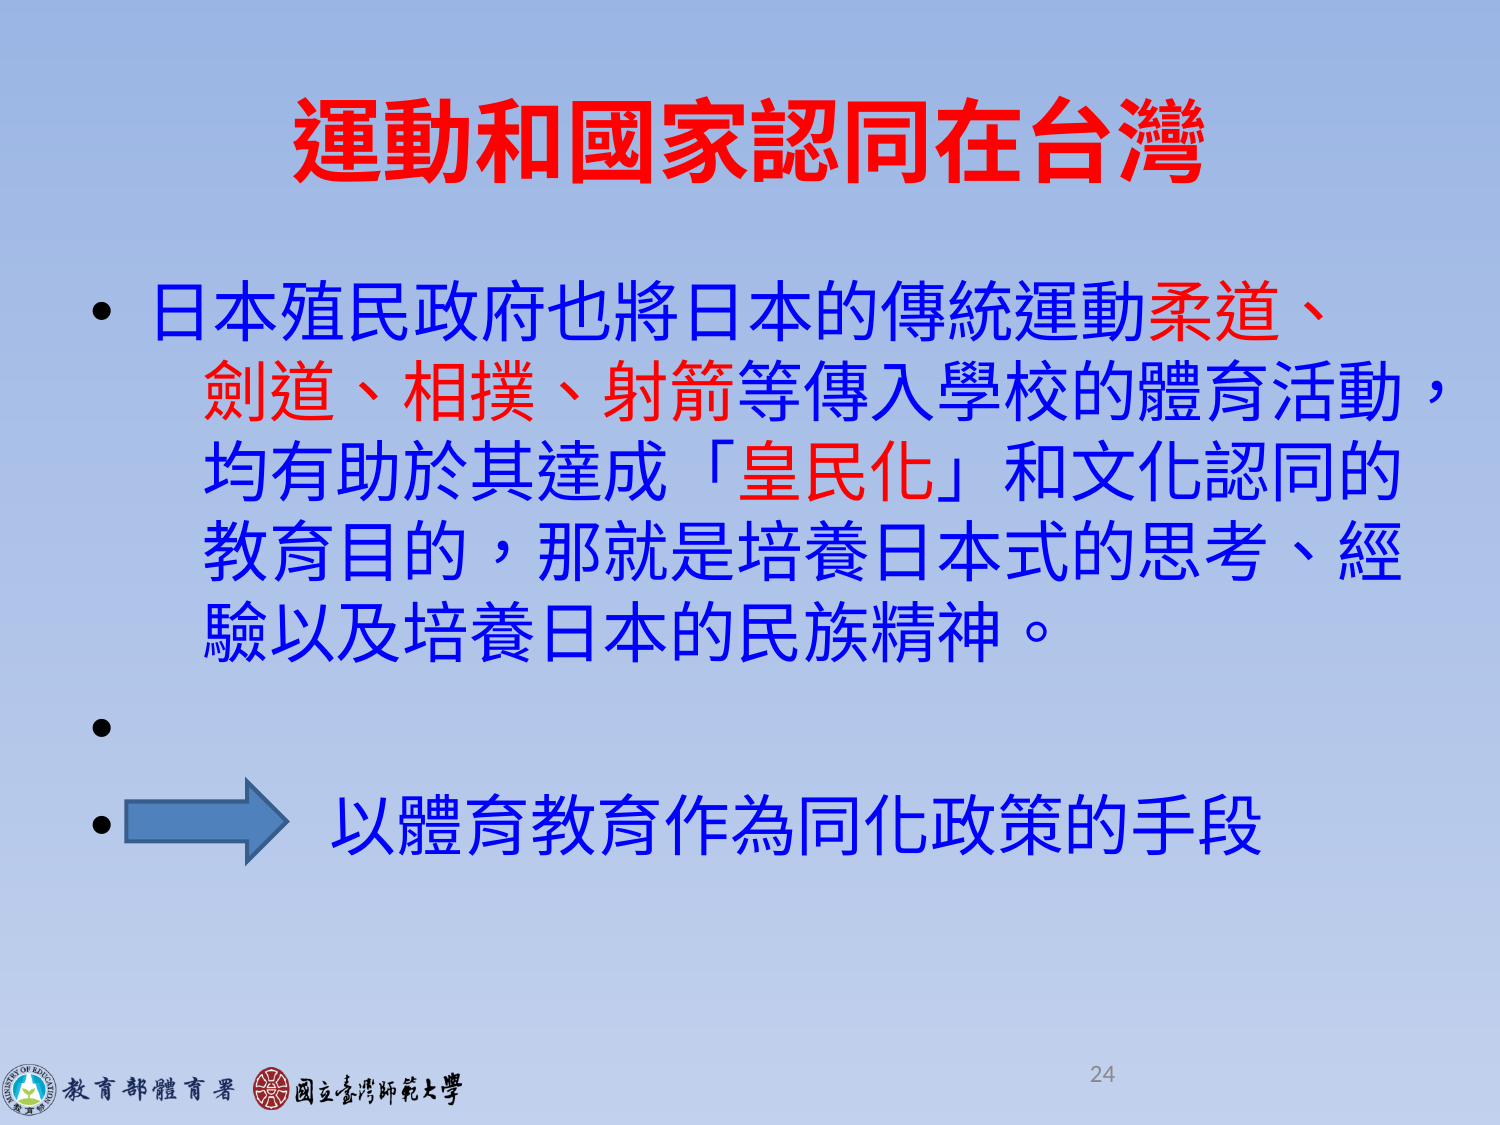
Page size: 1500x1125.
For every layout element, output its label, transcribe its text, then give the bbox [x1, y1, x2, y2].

text_box [126, 781, 287, 862]
list 日本殖民政府也將日本的傳統運動柔道、劍道、相撲、射箭等傳入學校的體育活動，均有助於其達成「皇民化」和文化認同的教育目的，那就是培養日本式的思考、經驗以及培養日本的民族精神。 以體育教育作為同化政策的手段 [75, 262, 1426, 1005]
title 運動和國家認同在台灣 [75, 45, 1426, 233]
text_box [1074, 1042, 1426, 1103]
